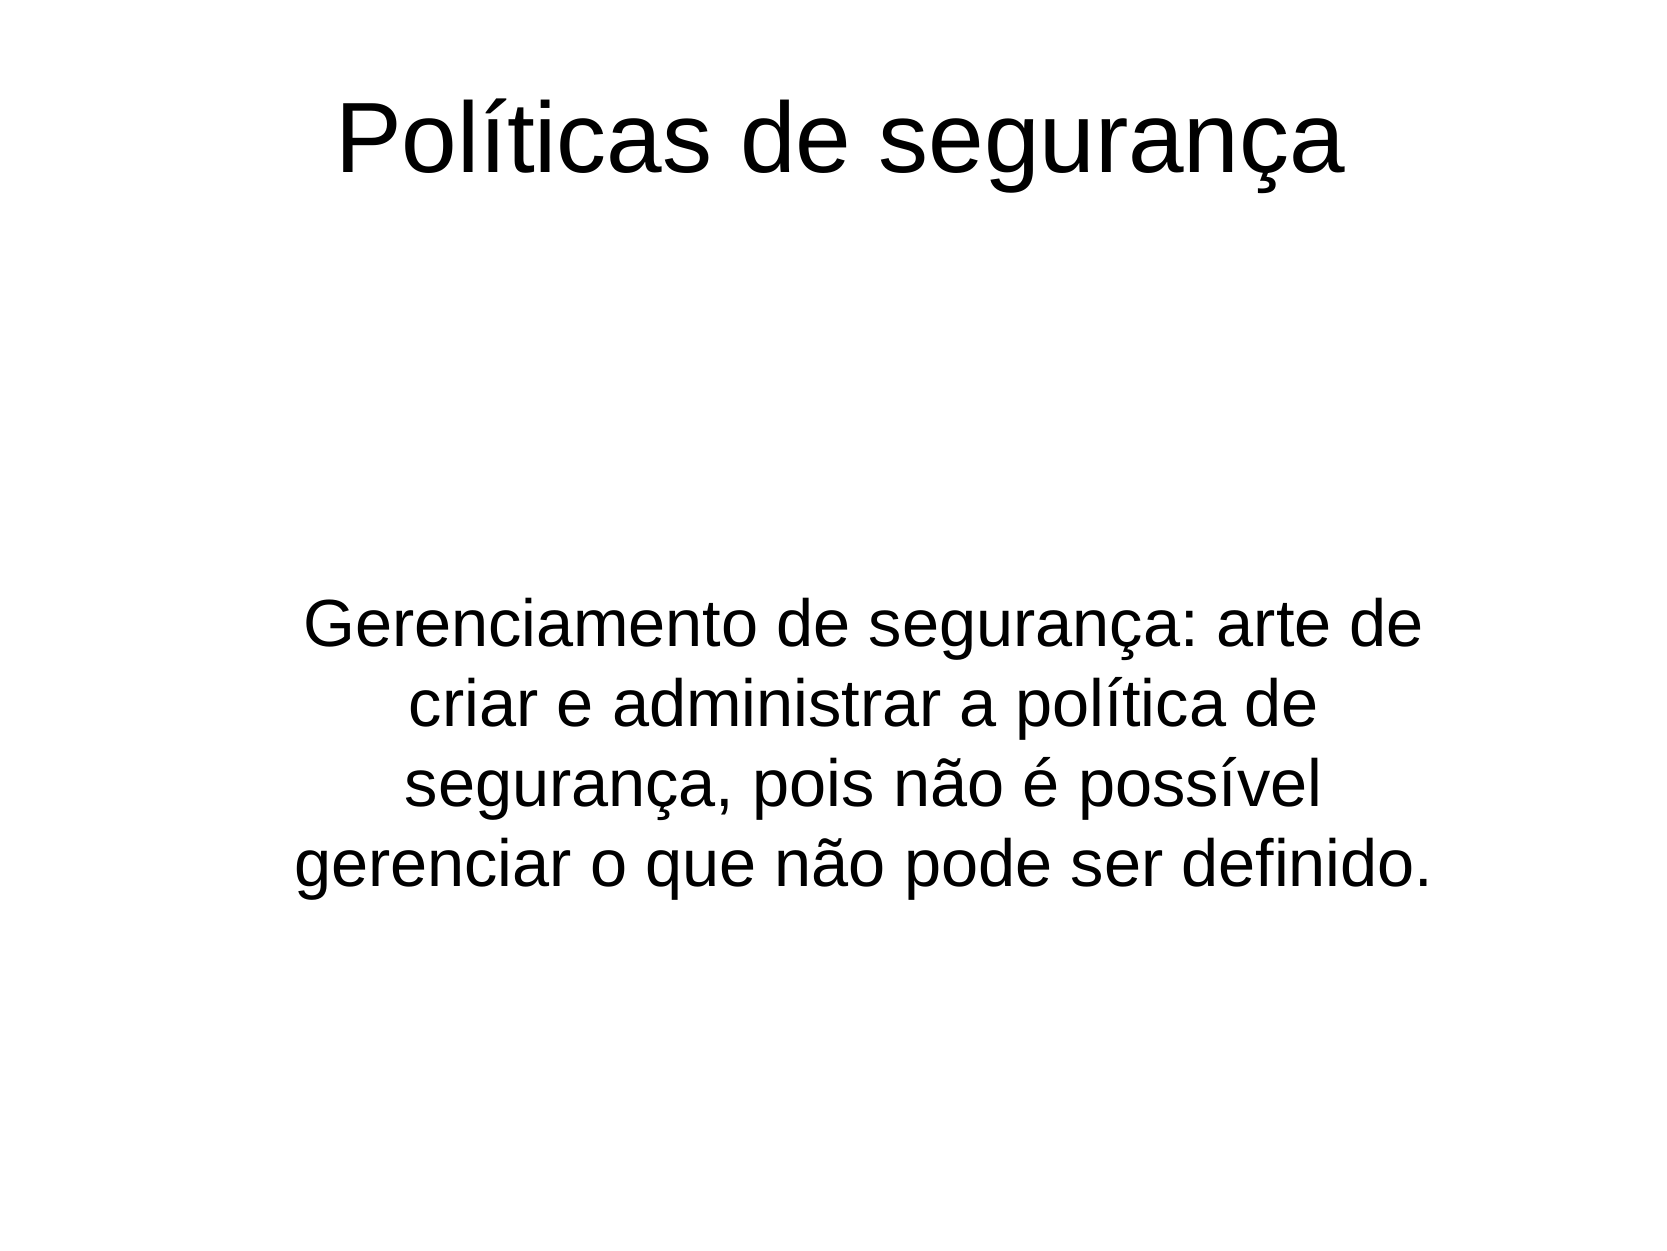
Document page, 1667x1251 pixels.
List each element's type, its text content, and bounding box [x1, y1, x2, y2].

subtitle Gerenciamento de segurança: arte de criar e administrar a política de segurança, pois não é possível gerenciar o que não pode ser definido. [276, 253, 1452, 1119]
title Políticas de segurança [150, 66, 1531, 259]
